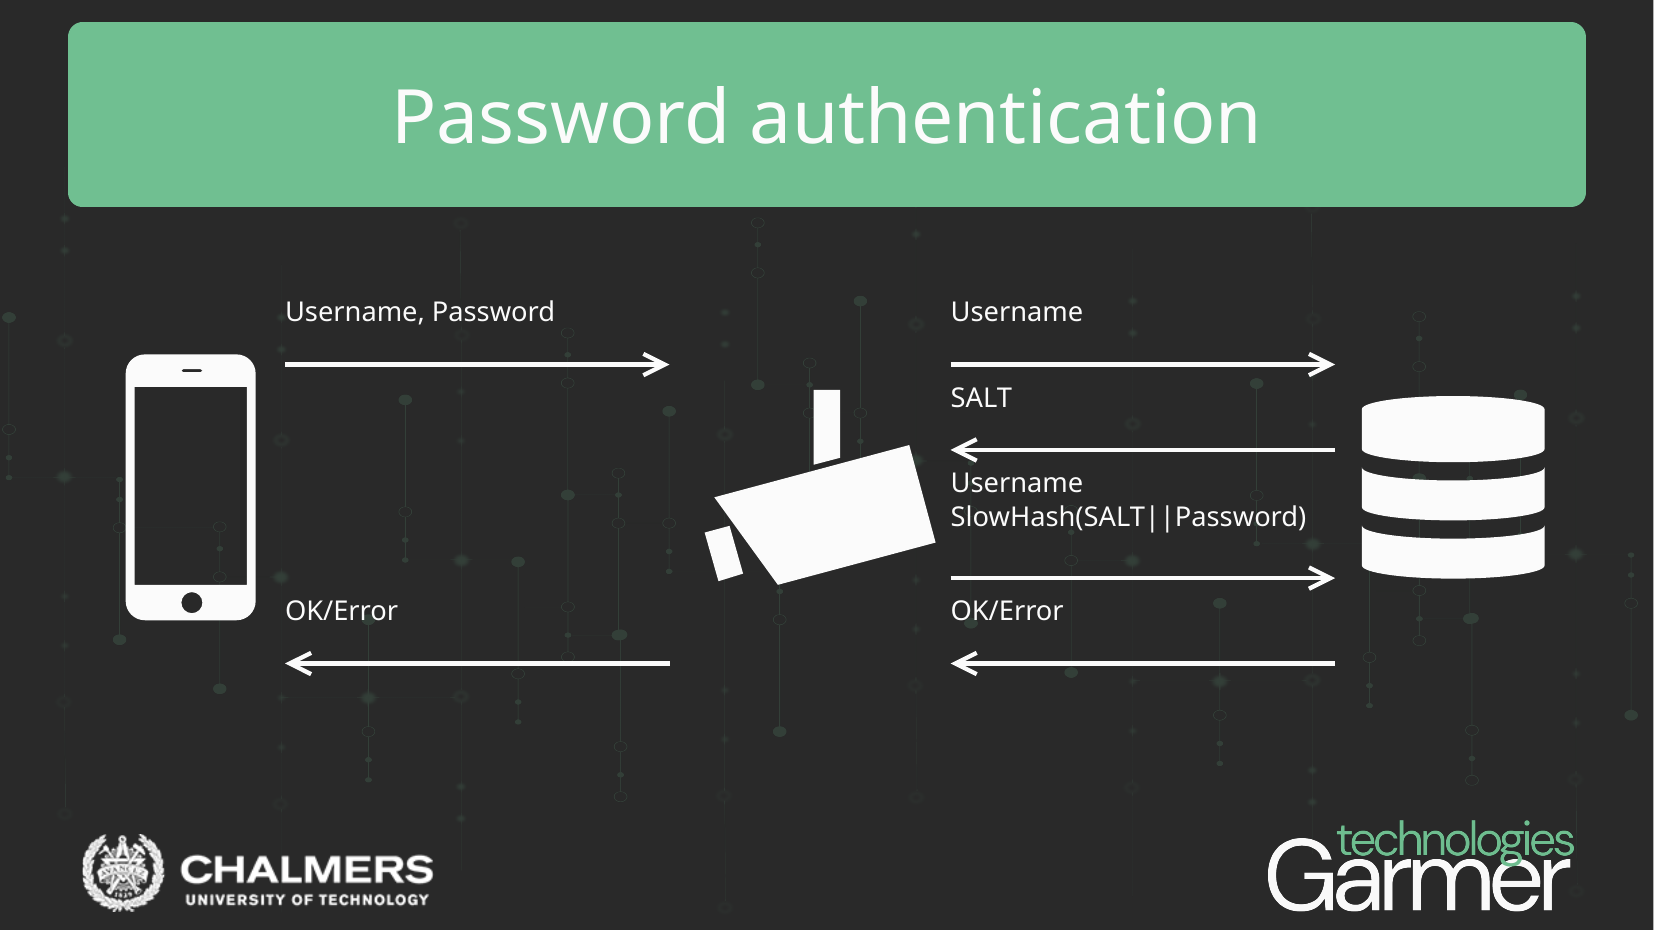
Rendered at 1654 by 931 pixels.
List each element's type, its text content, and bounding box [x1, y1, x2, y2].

title Password authentication [82, 37, 1571, 193]
picture [82, 834, 443, 912]
picture [1246, 807, 1607, 912]
picture [82, 295, 1571, 680]
